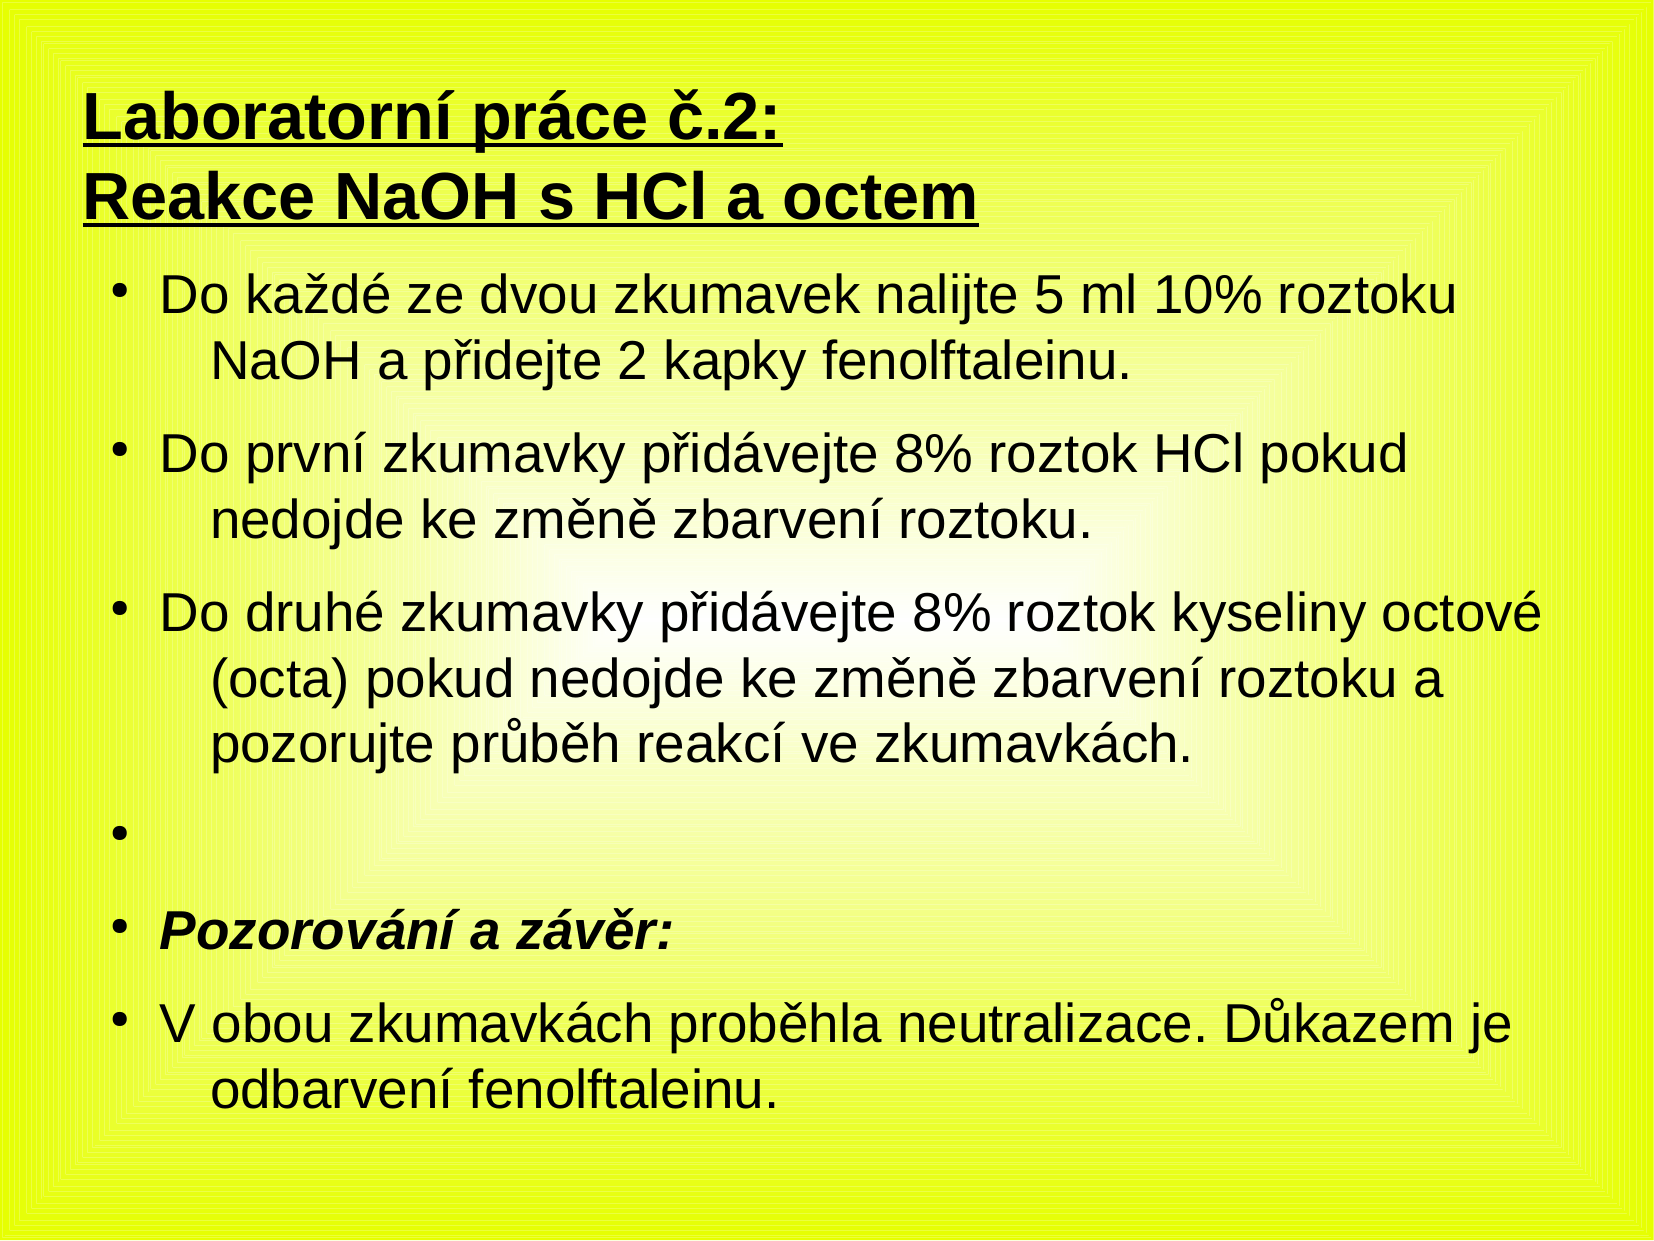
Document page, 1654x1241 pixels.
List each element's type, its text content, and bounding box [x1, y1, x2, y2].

title Laboratorní práce č.2: Reakce NaOH s HCl a octem [82, 49, 1571, 257]
list Do každé ze dvou zkumavek nalijte 5 ml 10% roztoku NaOH a přidejte 2 kapky fenolftaleinu. Do první zkumavky přidávejte 8% roztok HCl pokud nedojde ke změně zbarvení roztoku. Do druhé zkumavky přidávejte 8% roztok kyseliny octové (octa) pokud nedojde ke změně zbarvení roztoku a pozorujte průběh reakcí ve zkumavkách. Pozorování a závěr: V obou zkumavkách proběhla neutralizace. Důkazem je odbarvení fenolftaleinu. [76, 259, 1565, 1123]
